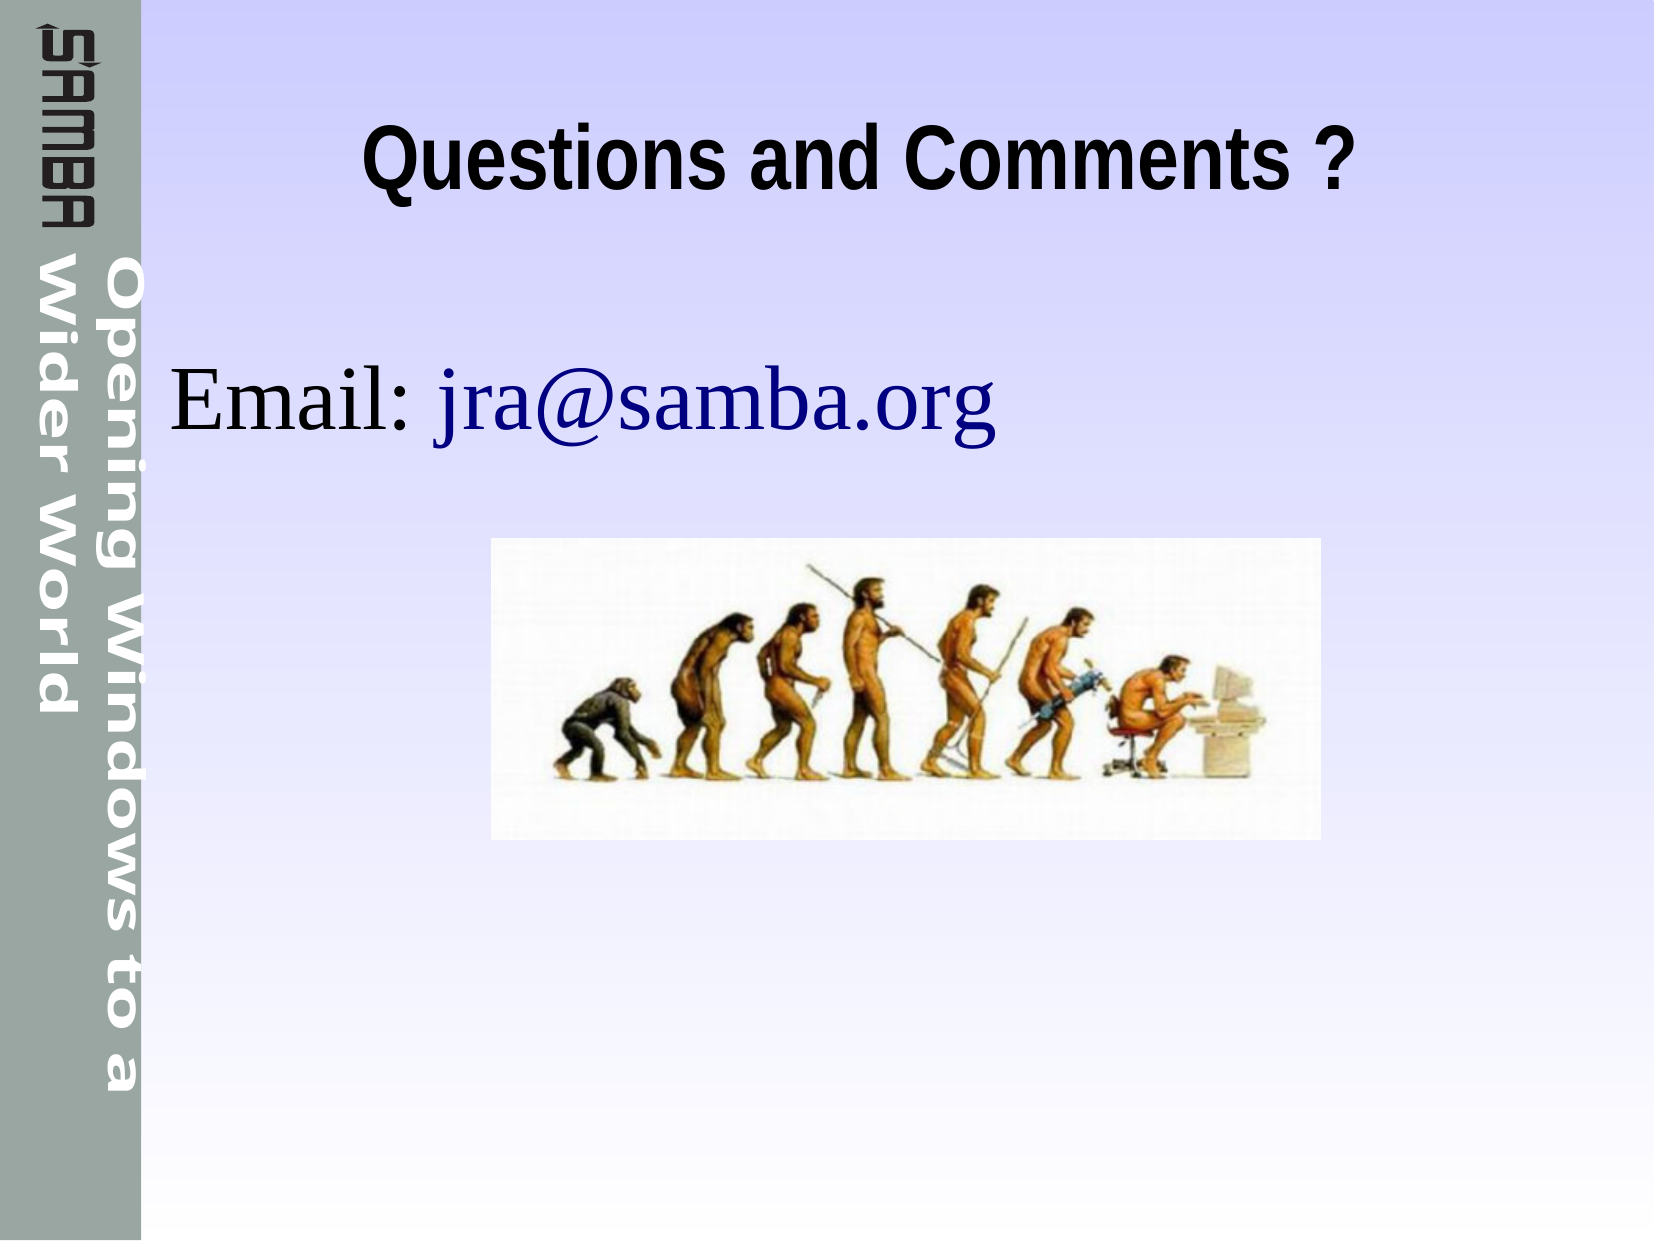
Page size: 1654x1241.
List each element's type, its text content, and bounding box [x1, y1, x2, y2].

text_box Email: jra@samba.org [169, 348, 1321, 450]
picture [491, 538, 1321, 841]
title Questions and Comments ? [154, 53, 1567, 261]
